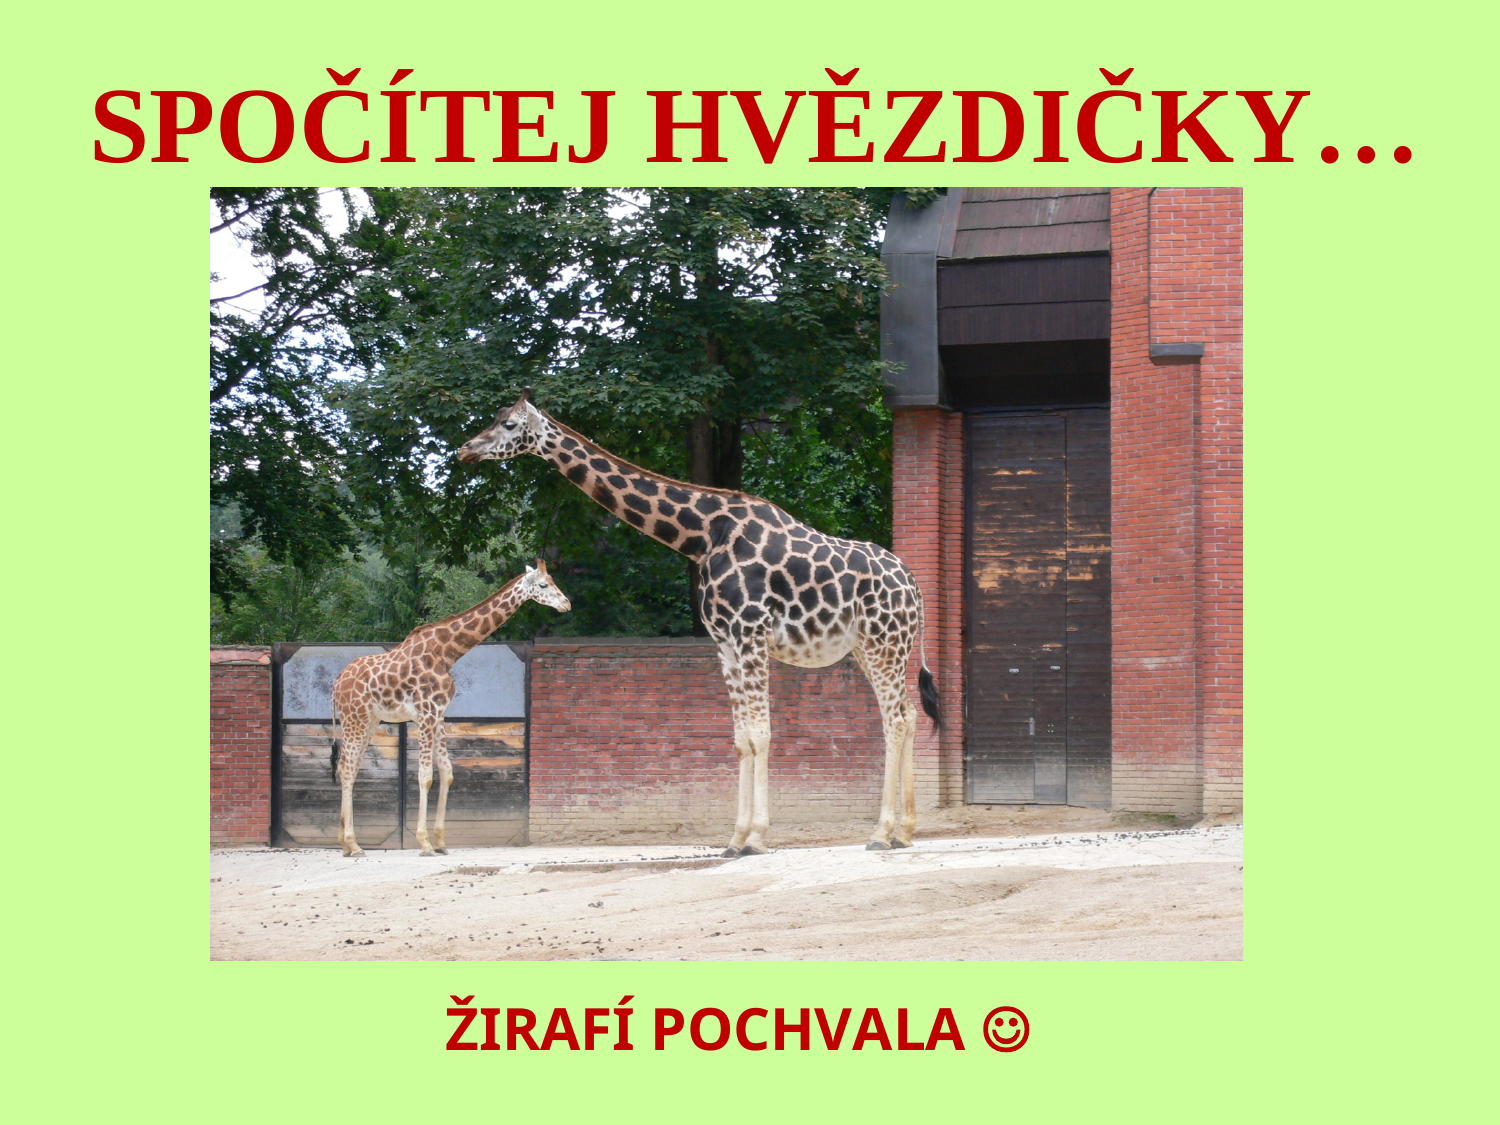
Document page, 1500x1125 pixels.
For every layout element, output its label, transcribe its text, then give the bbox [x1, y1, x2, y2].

text_box ŽIRAFÍ POCHVALA  [163, 984, 1313, 1070]
picture [210, 187, 1243, 961]
text_box SPOČÍTEJ HVĚZDIČKY… [35, 46, 1477, 323]
